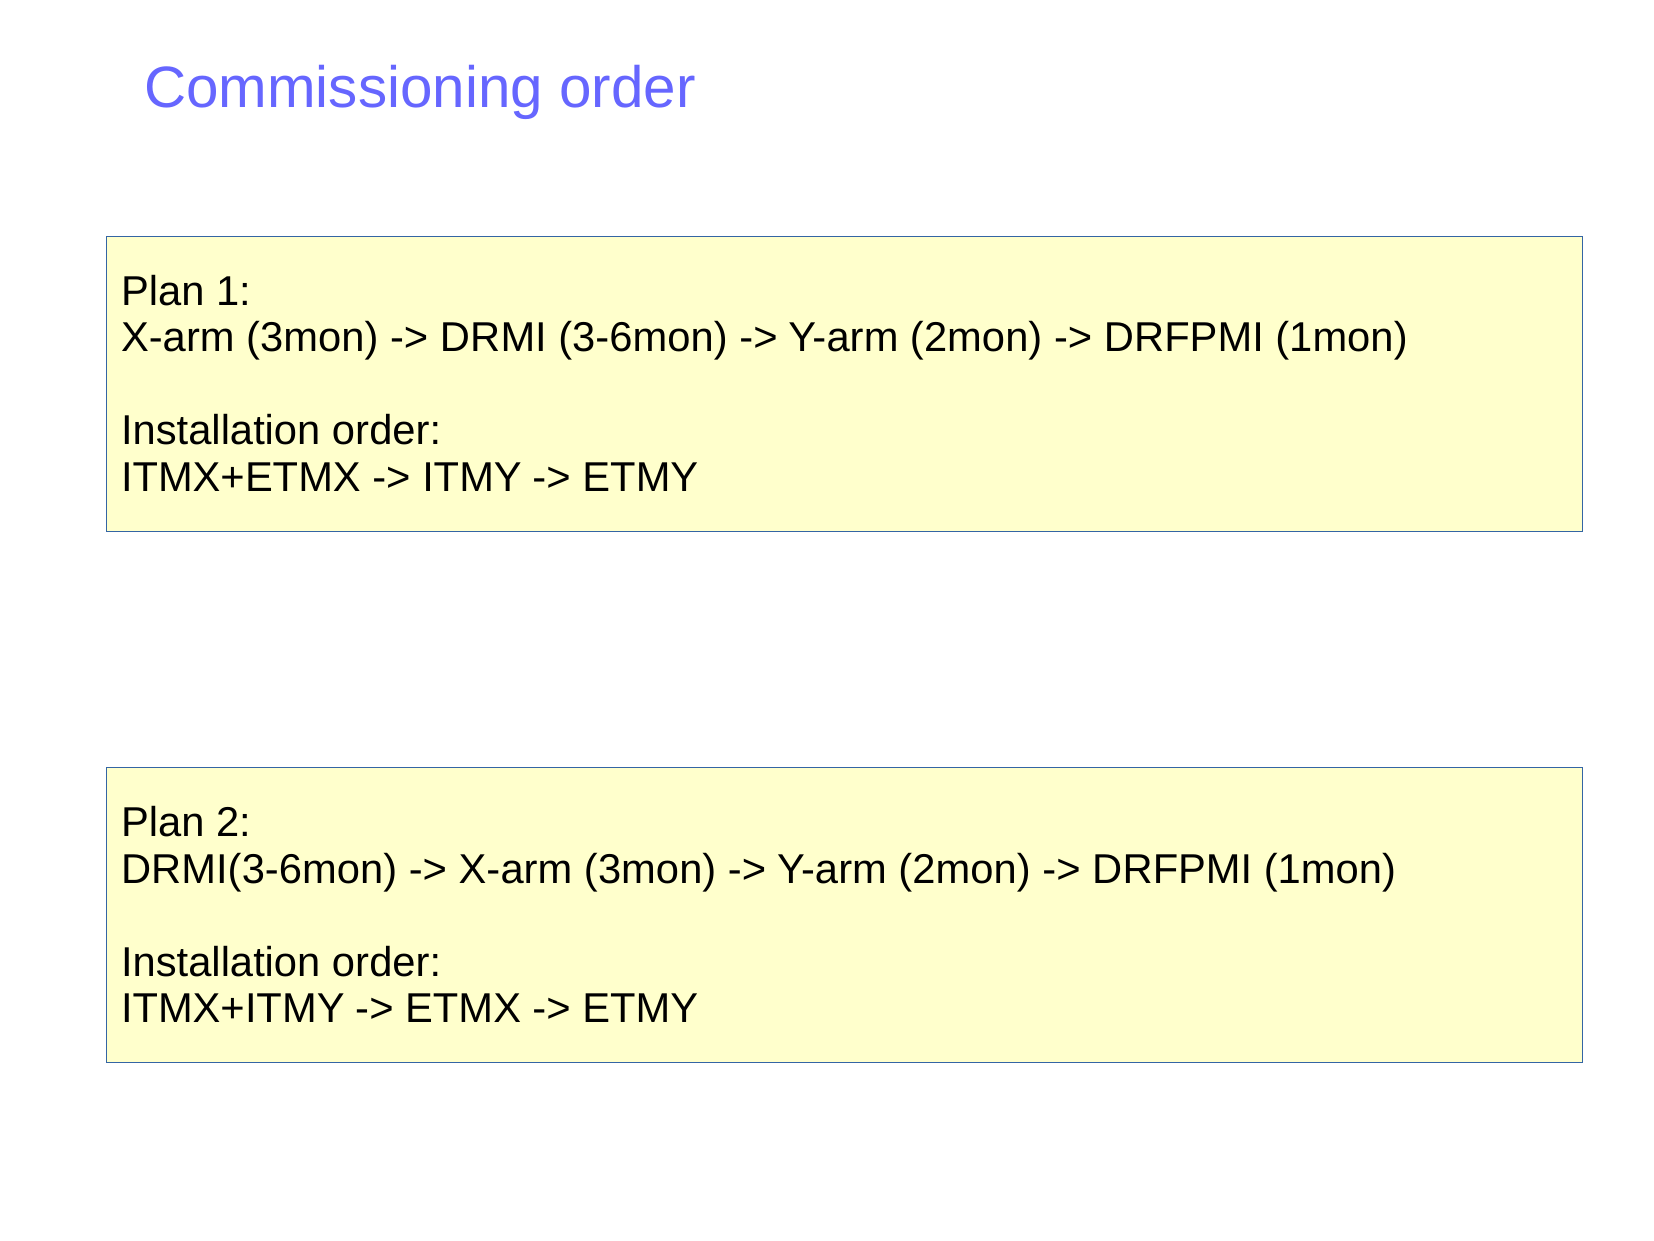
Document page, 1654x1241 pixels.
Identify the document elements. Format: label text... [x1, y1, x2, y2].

text_box Plan 2: DRMI(3-6mon) -> X-arm (3mon) -> Y-arm (2mon) -> DRFPMI (1mon) Installation order: ITMX+ITMY -> ETMX -> ETMY [106, 767, 1583, 1063]
text_box Commissioning order [129, 47, 712, 128]
text_box Plan 1: X-arm (3mon) -> DRMI (3-6mon) -> Y-arm (2mon) -> DRFPMI (1mon) Installation order: ITMX+ETMX -> ITMY -> ETMY [106, 236, 1583, 532]
